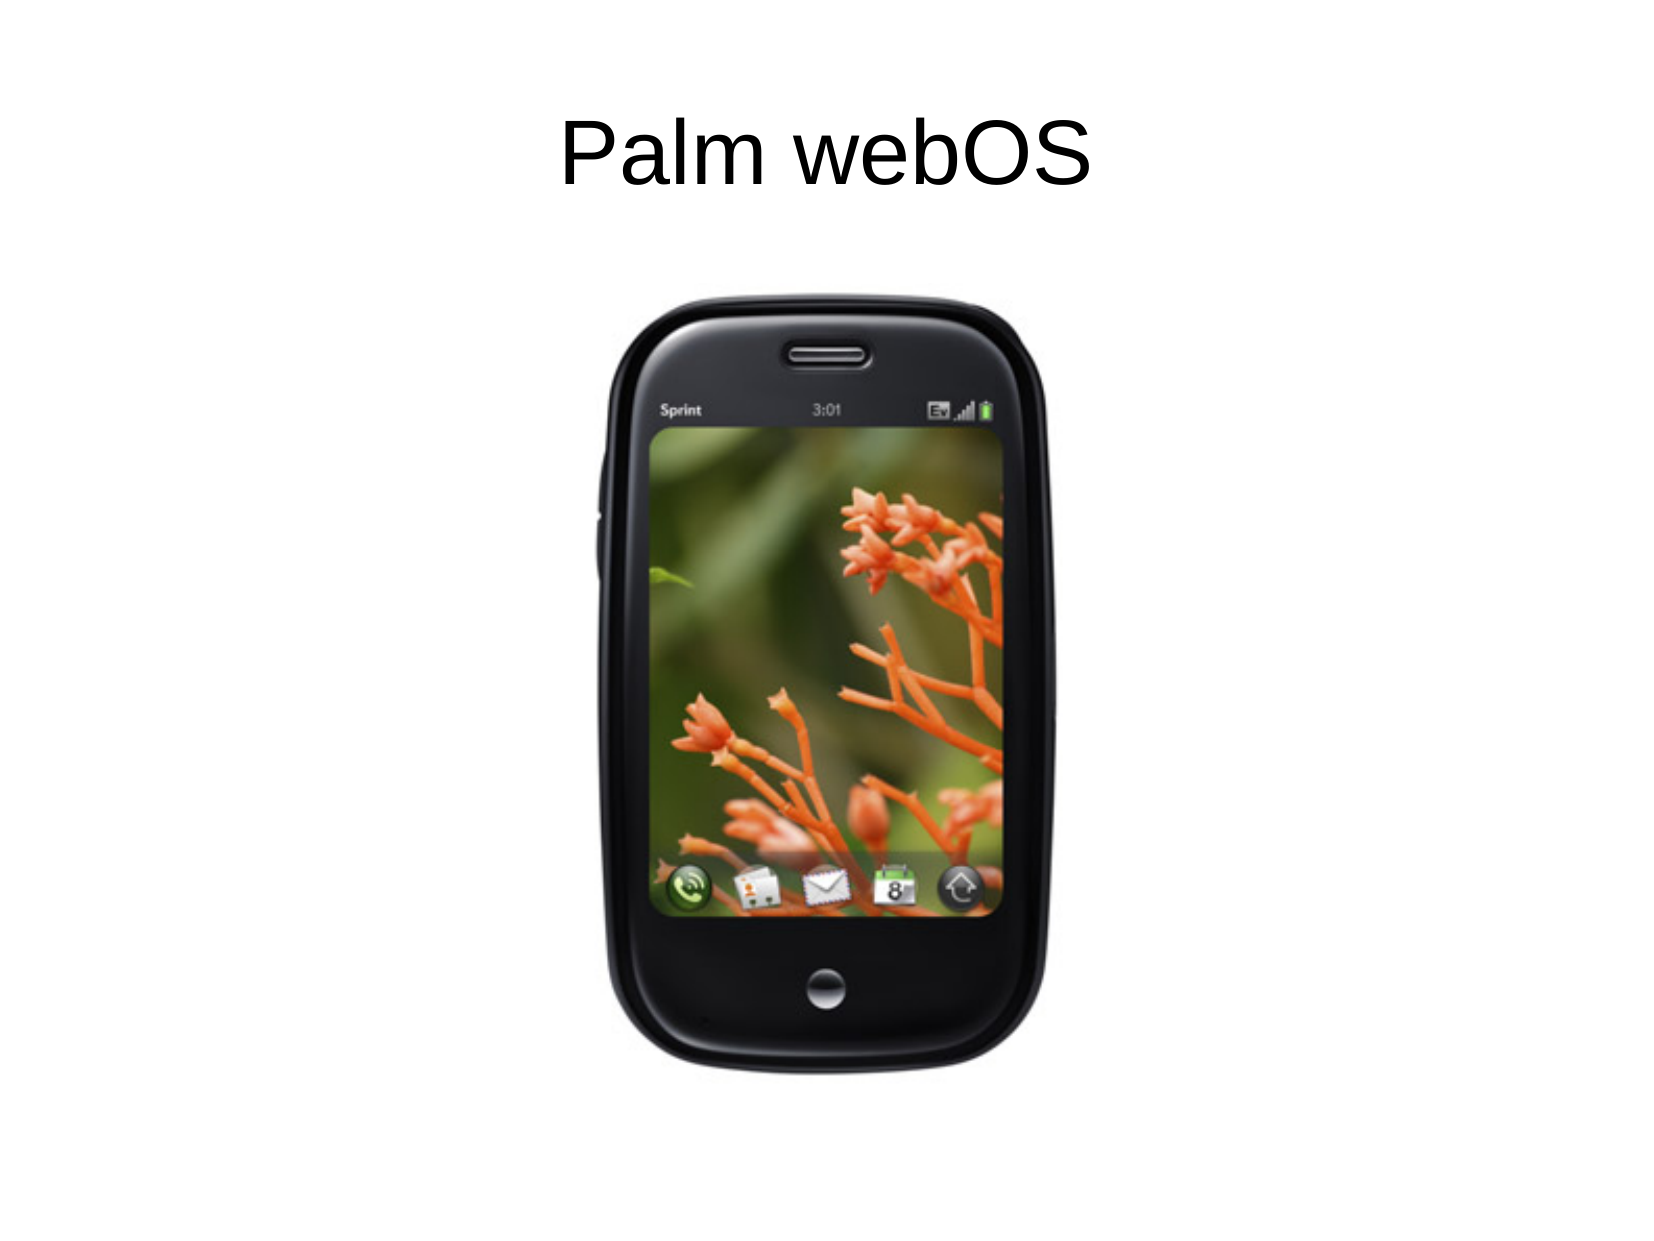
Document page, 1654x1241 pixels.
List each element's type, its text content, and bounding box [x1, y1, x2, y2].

title Palm webOS [82, 49, 1571, 257]
picture [512, 283, 1138, 1086]
